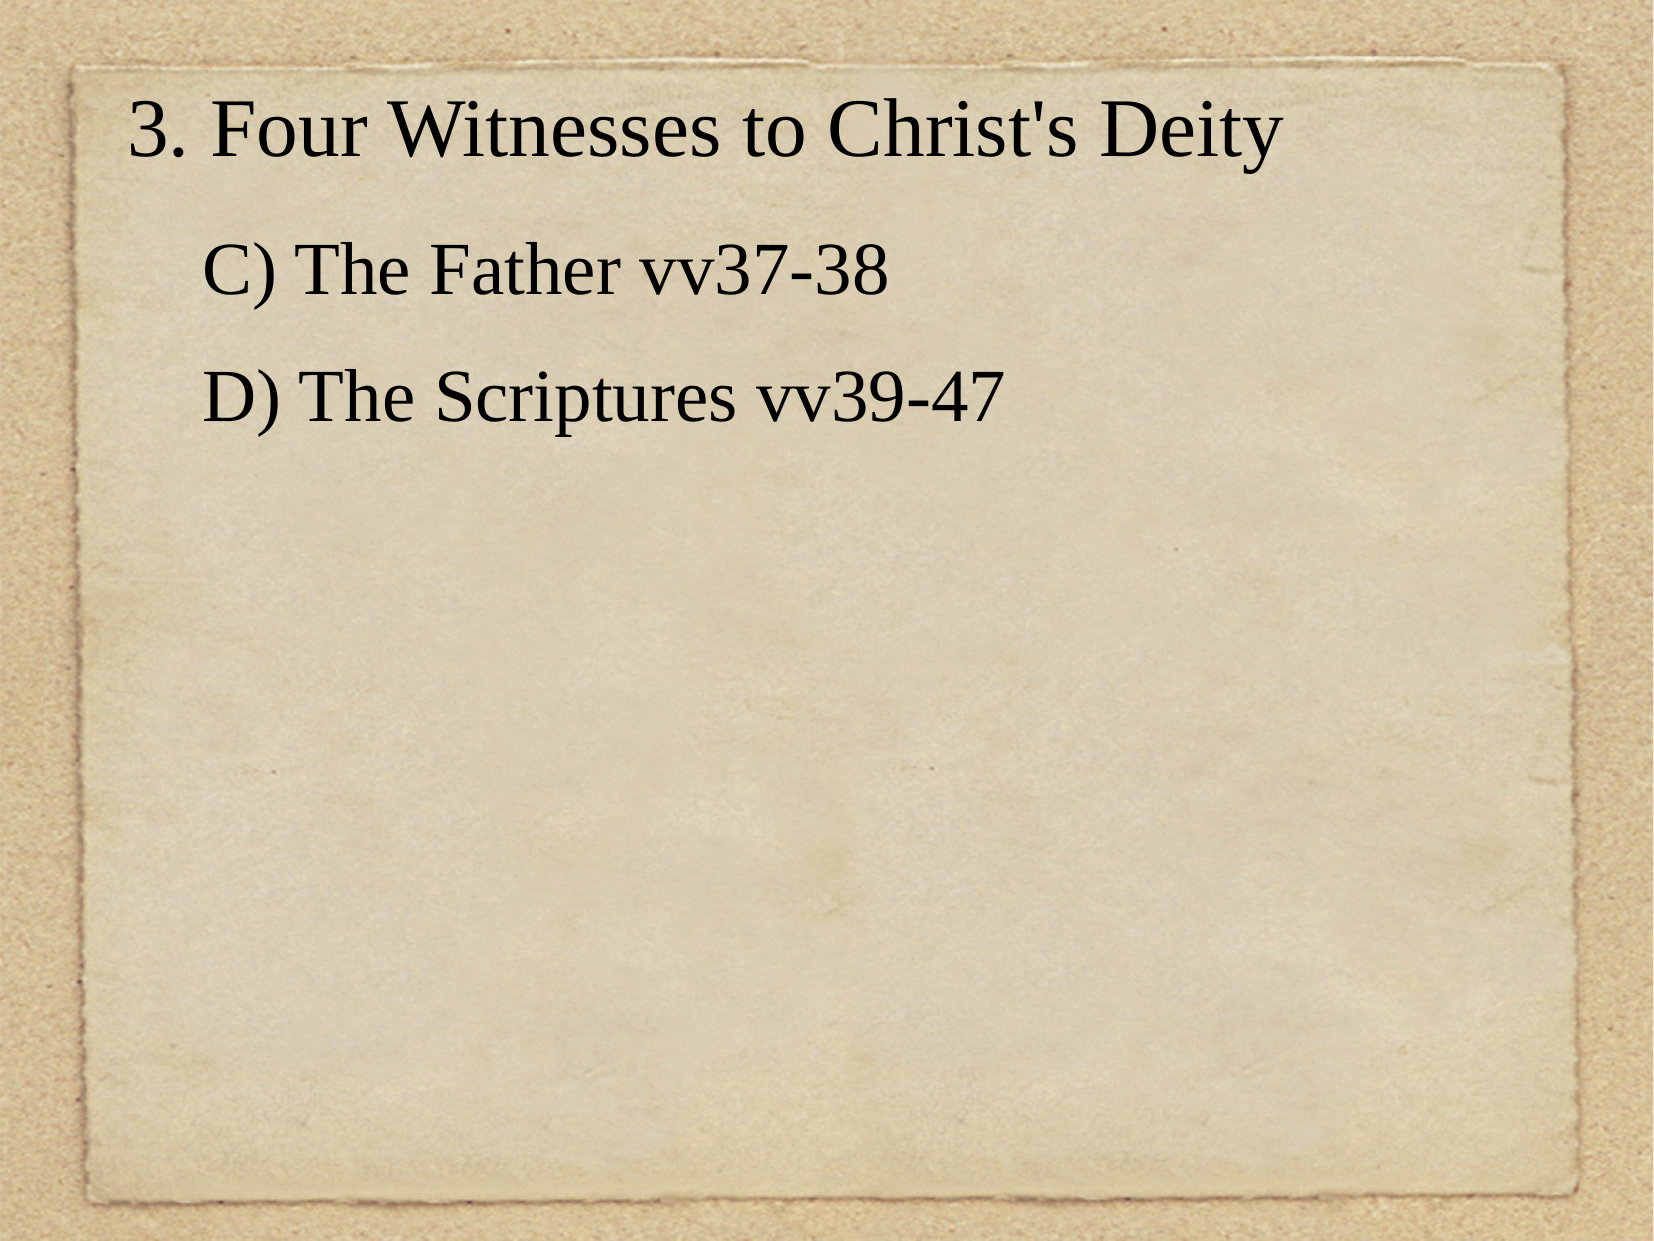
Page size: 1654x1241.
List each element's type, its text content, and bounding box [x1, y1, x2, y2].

picture [0, 0, 1654, 1241]
text_box 3. Four Witnesses to Christ's Deity C) The Father vv37-38 D) The Scriptures vv39-47 [112, 75, 1538, 1201]
